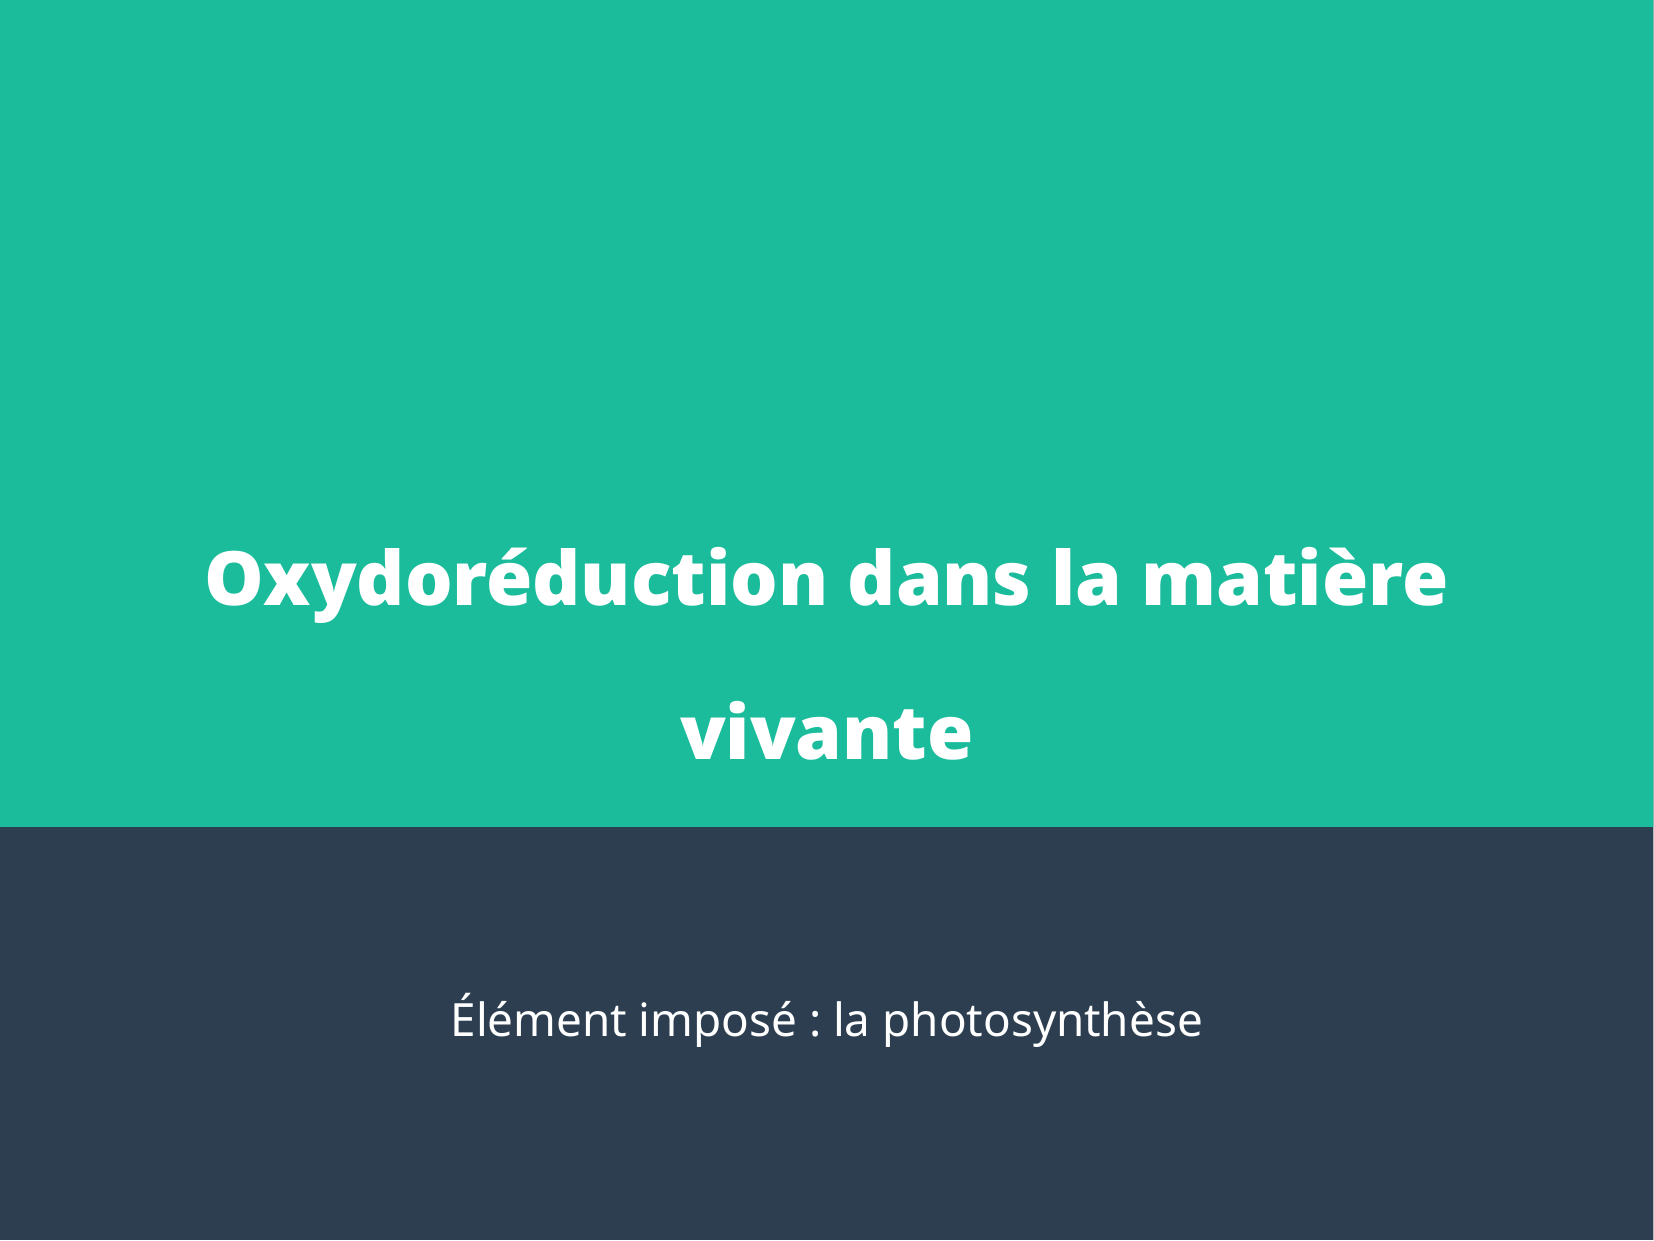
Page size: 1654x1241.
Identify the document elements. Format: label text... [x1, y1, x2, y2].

subtitle Élément imposé : la photosynthèse [59, 856, 1595, 1182]
title Oxydoréduction dans la matière vivante [59, 496, 1595, 759]
